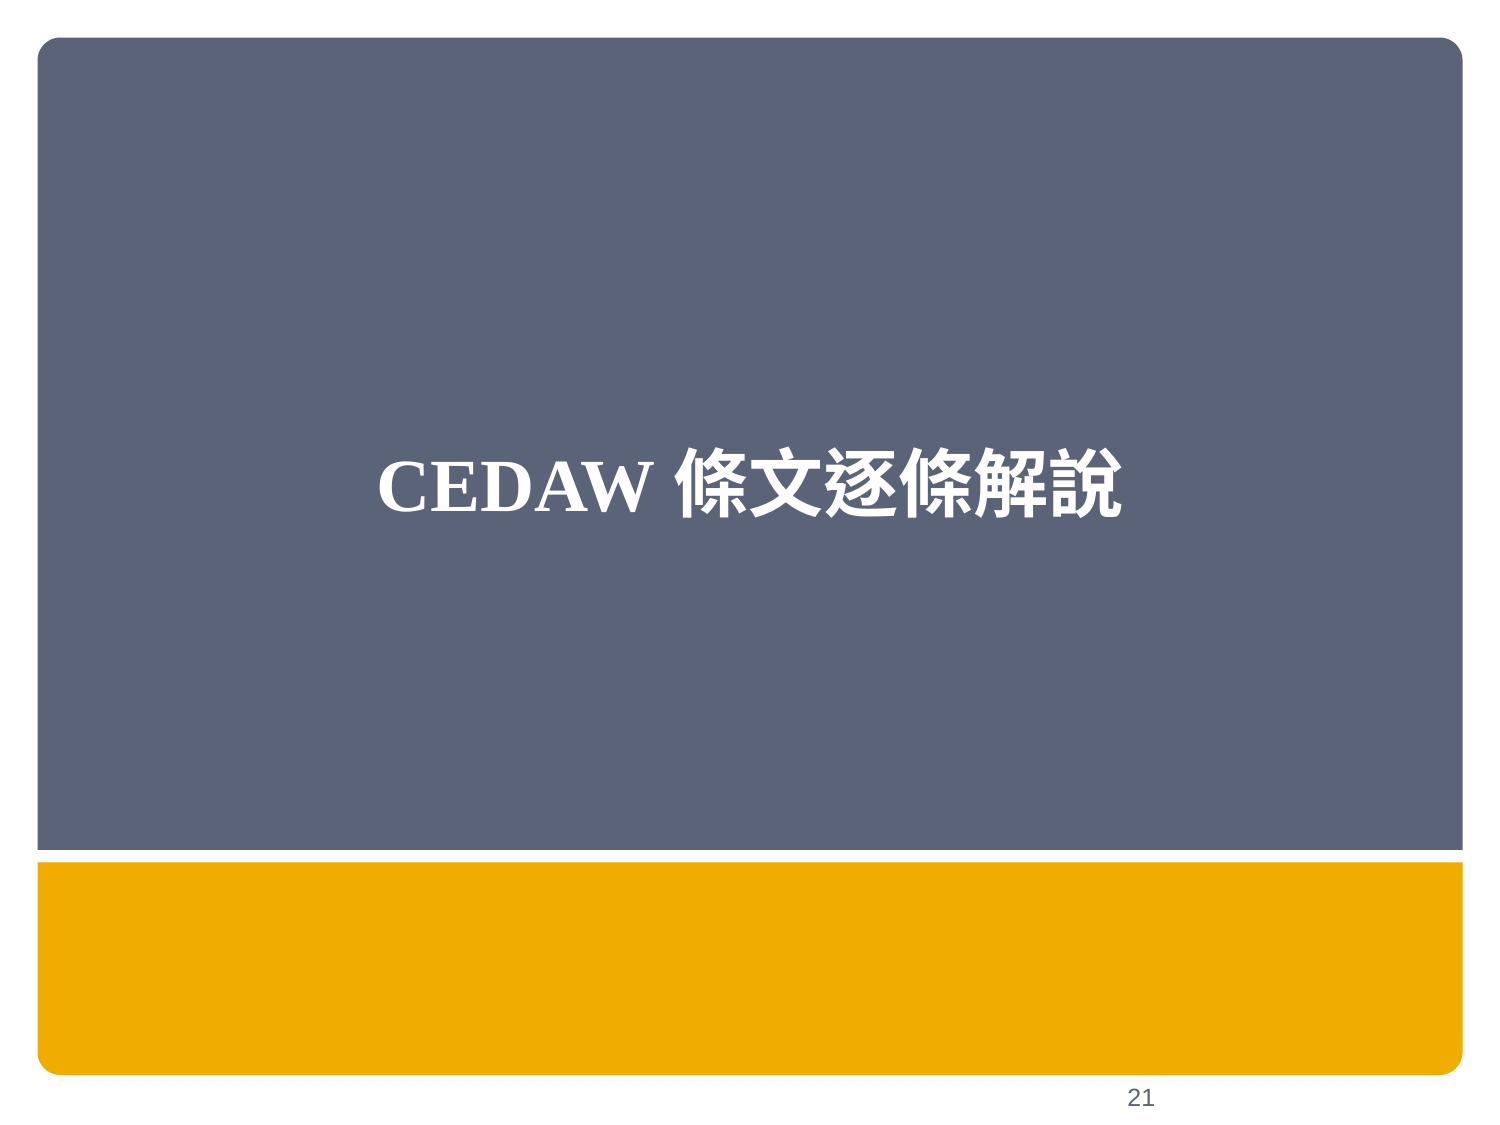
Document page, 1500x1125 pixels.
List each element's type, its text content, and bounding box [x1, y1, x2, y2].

text_box <編號> [1112, 1069, 1463, 1123]
title CEDAW條文逐條解說 [112, 137, 1388, 826]
